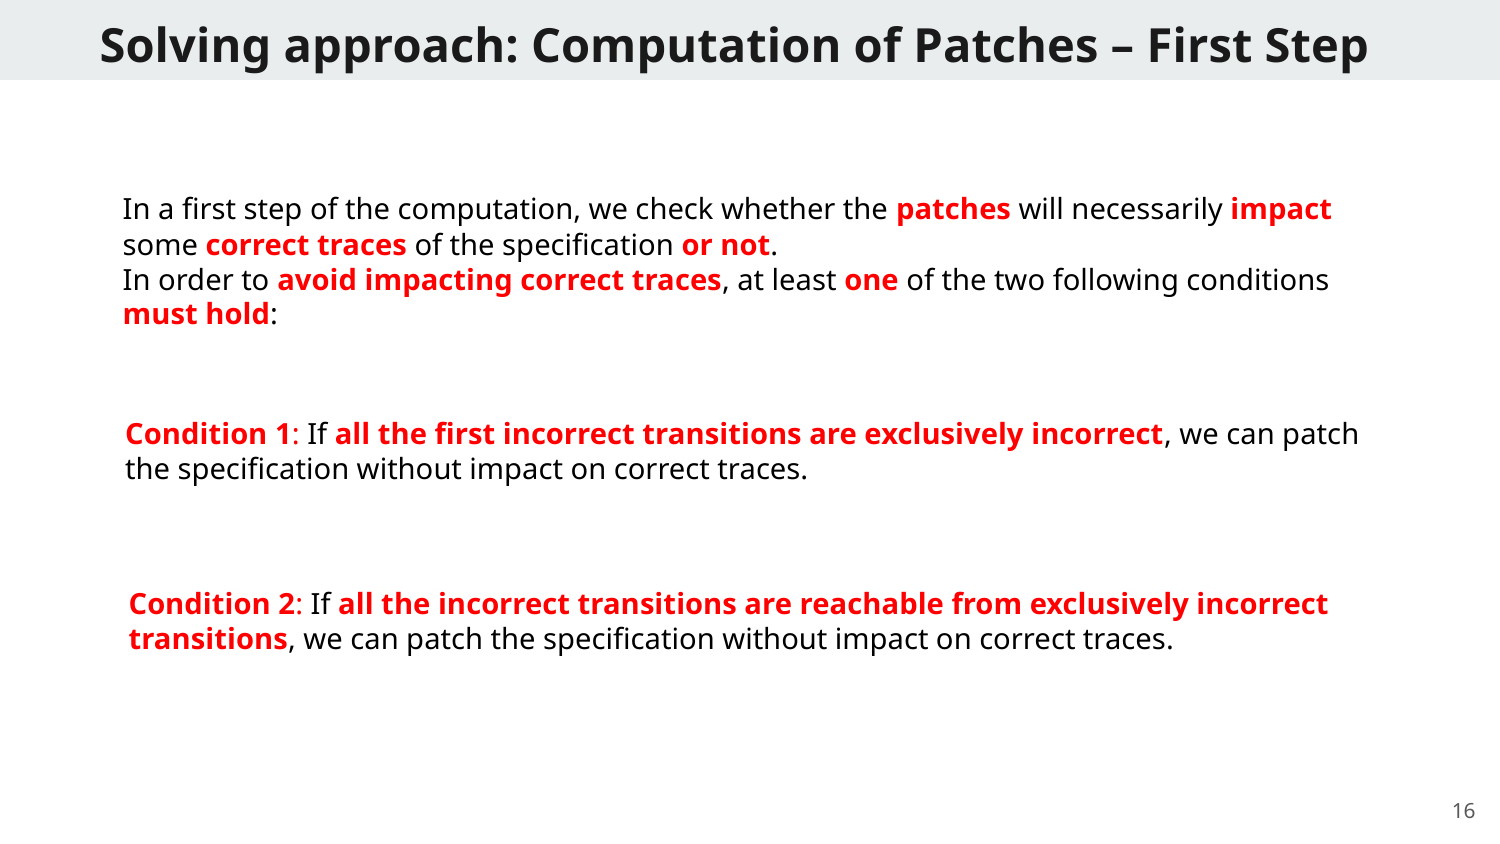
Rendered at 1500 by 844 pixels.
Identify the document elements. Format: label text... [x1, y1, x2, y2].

text_box In a first step of the computation, we check whether the patches will necessarily impact some correct traces of the specification or not. In order to avoid impacting correct traces, at least one of the two following conditions must hold: [107, 175, 1393, 346]
slide_number <numéro> [1400, 779, 1491, 844]
title Solving approach: Computation of Patches – First Step [84, 0, 1428, 88]
text_box Condition 1: If all the first incorrect transitions are exclusively incorrect, we can patch the specification without impact on correct traces. [110, 400, 1402, 501]
text_box Condition 2: If all the incorrect transitions are reachable from exclusively incorrect transitions, we can patch the specification without impact on correct traces. [113, 569, 1399, 670]
